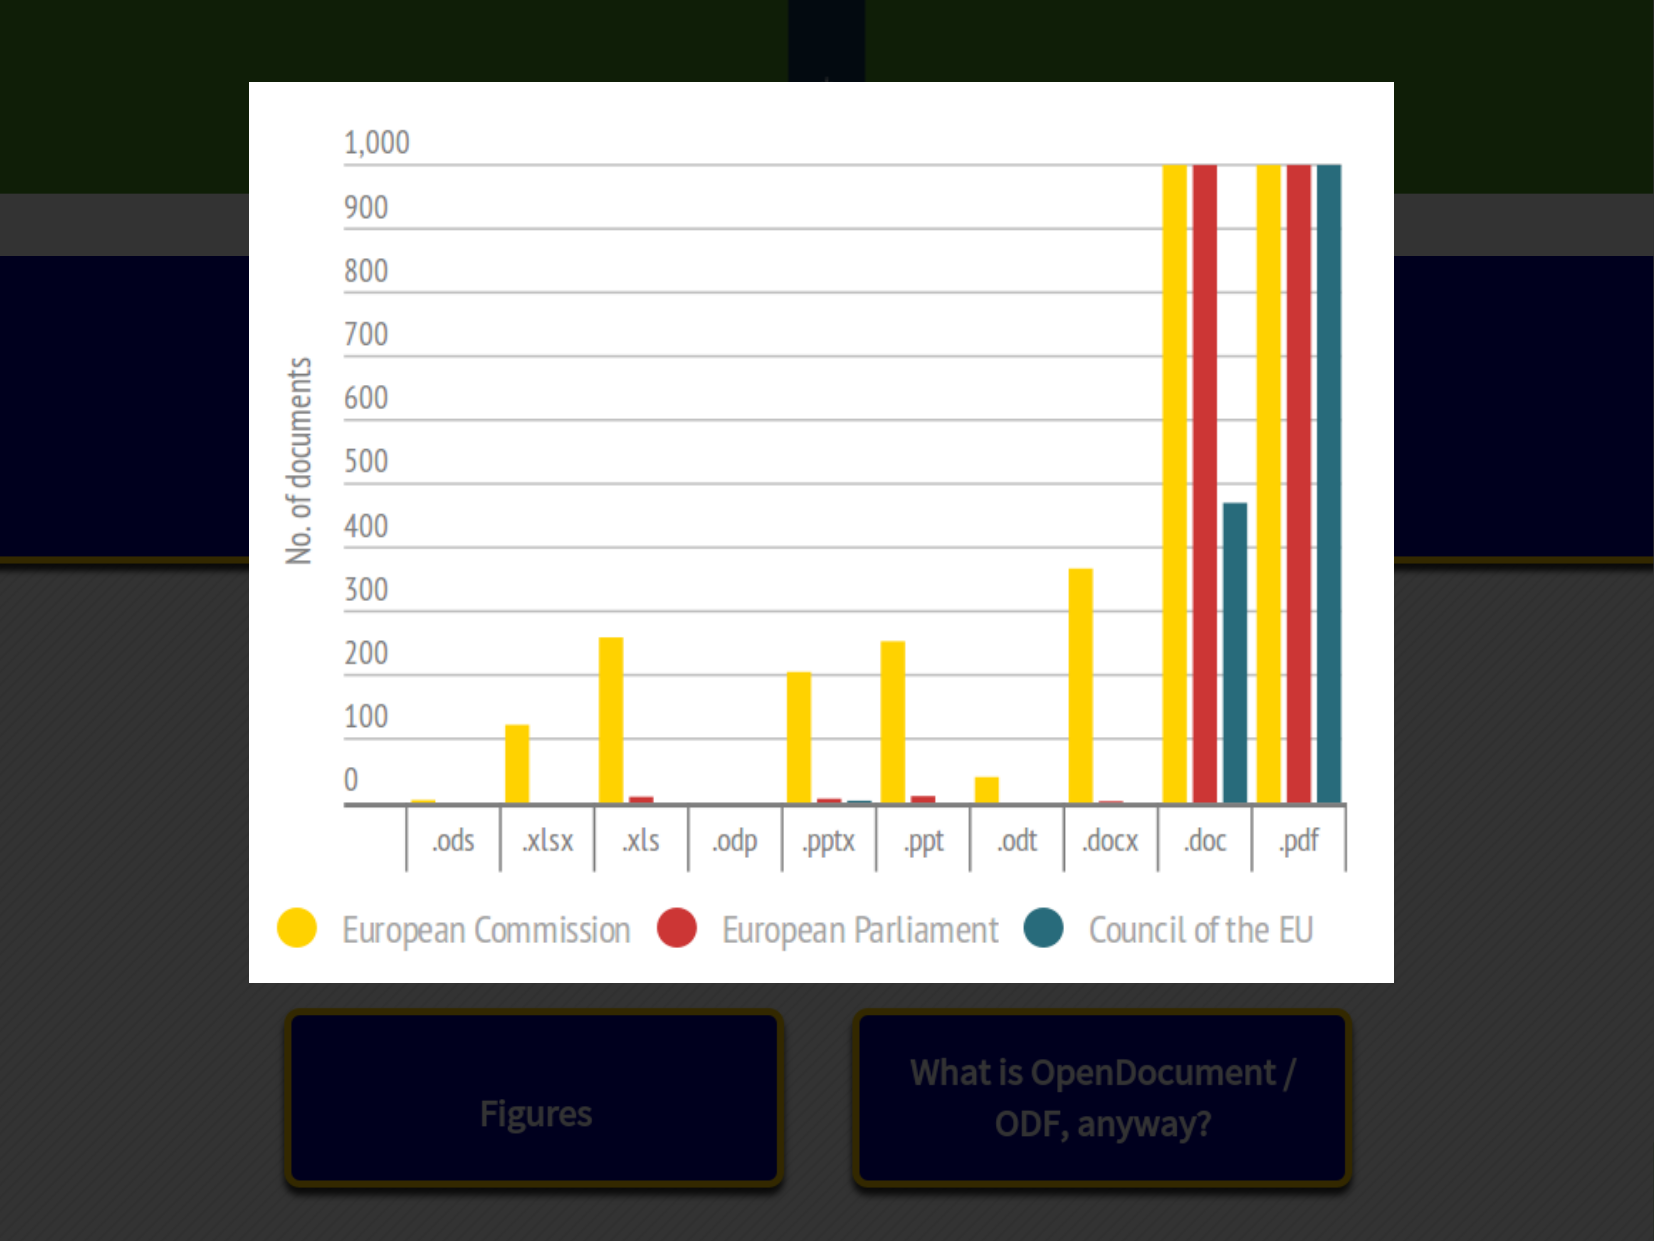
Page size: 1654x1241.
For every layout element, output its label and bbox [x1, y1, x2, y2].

text_box [0, 0, 1654, 1241]
picture [249, 82, 1394, 983]
